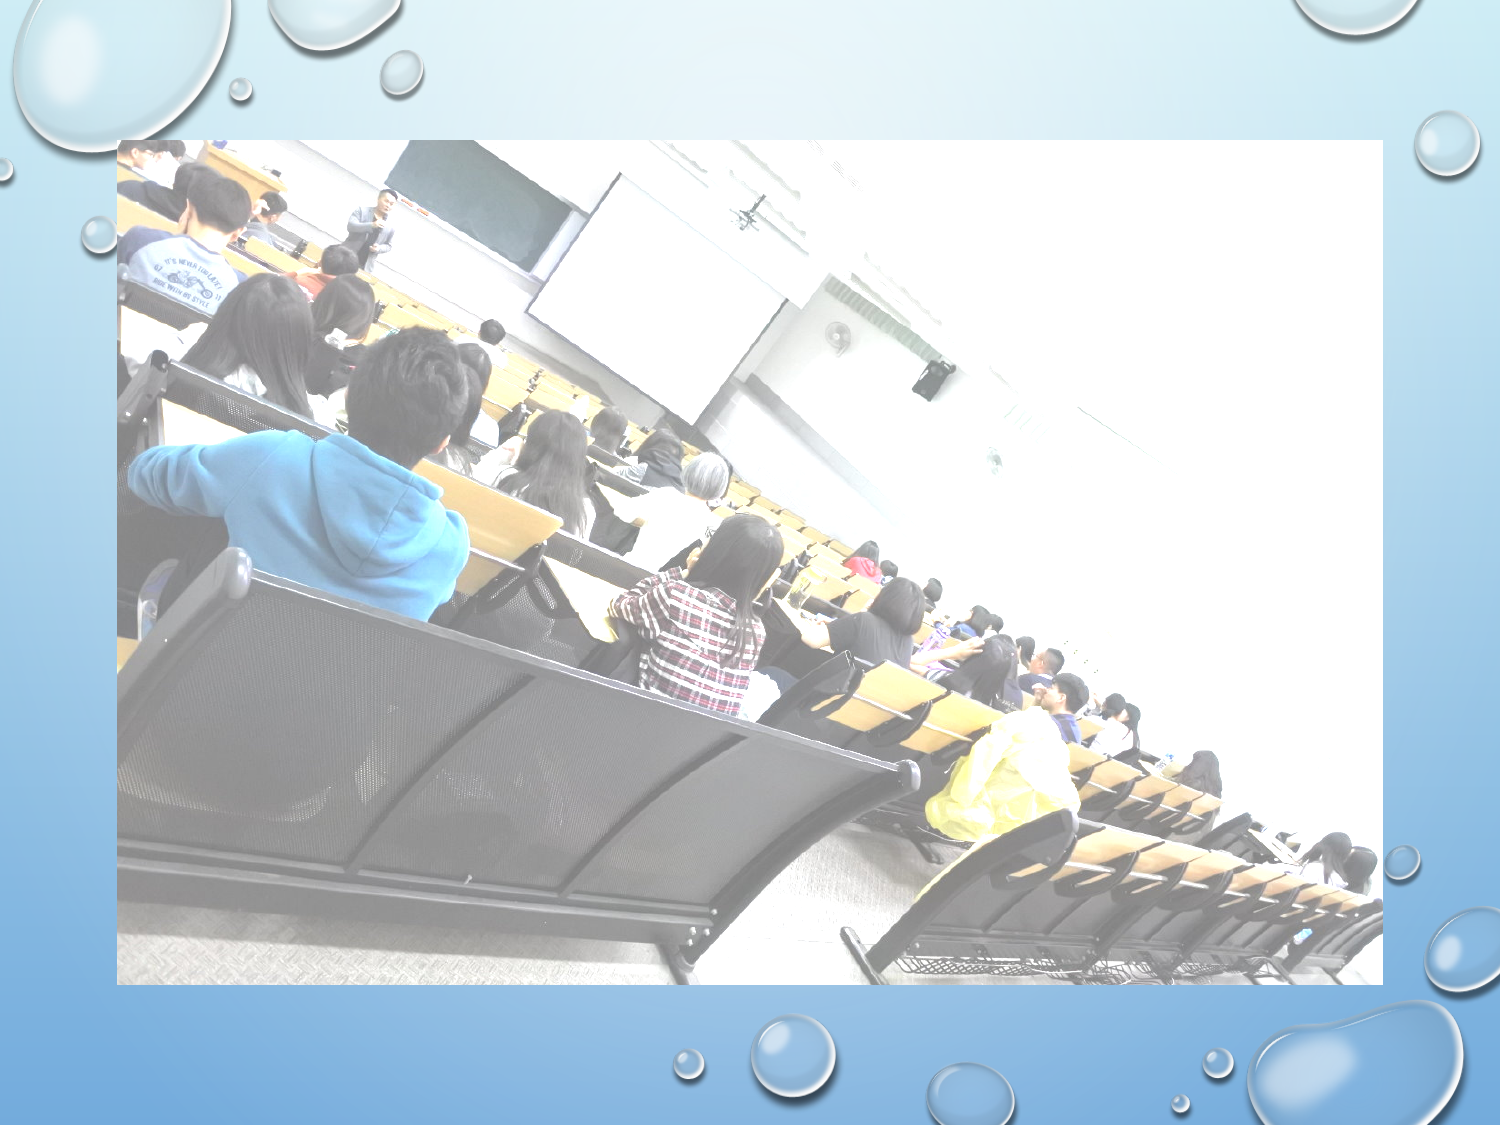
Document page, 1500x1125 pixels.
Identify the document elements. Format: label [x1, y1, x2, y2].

picture [117, 140, 1383, 985]
